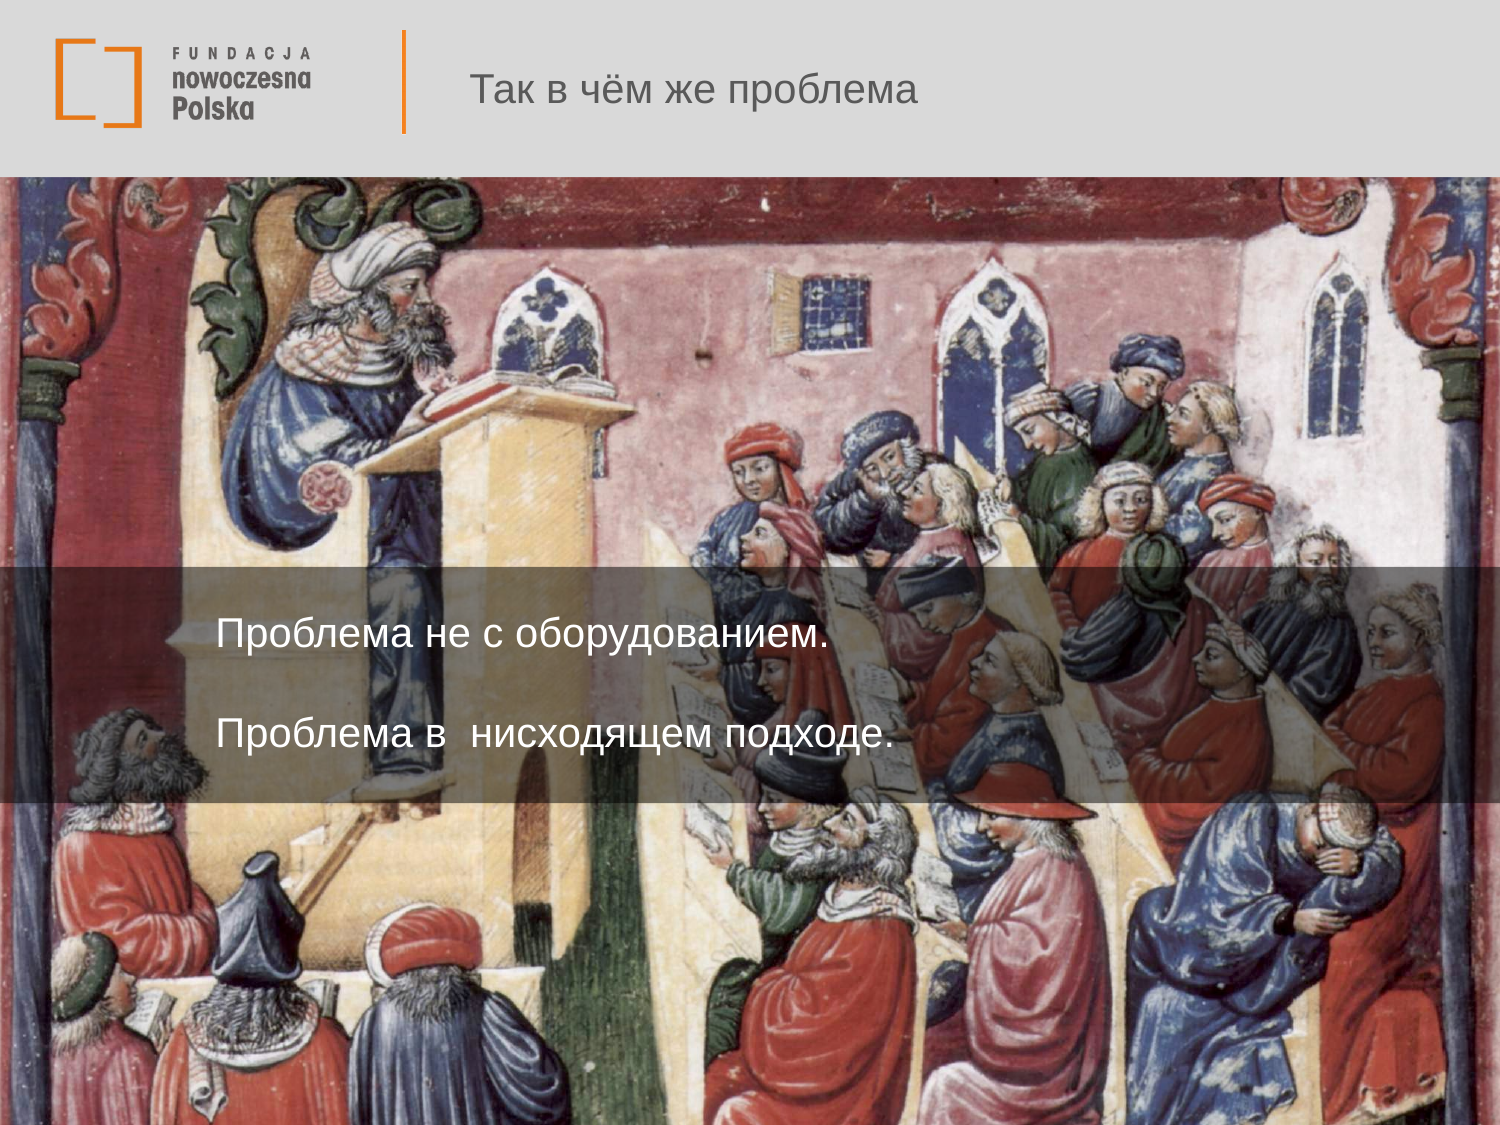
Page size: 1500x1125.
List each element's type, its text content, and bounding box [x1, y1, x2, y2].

text_box [0, 0, 1500, 178]
picture [395, 30, 422, 145]
text_box [0, 566, 1500, 804]
picture [0, 804, 1500, 1125]
picture [0, 178, 1500, 566]
picture [53, 30, 313, 140]
text_box Так в чём же проблема [454, 54, 1046, 120]
text_box Проблема не с оборудованием. Проблема в нисходящем подходе. [200, 597, 1335, 763]
